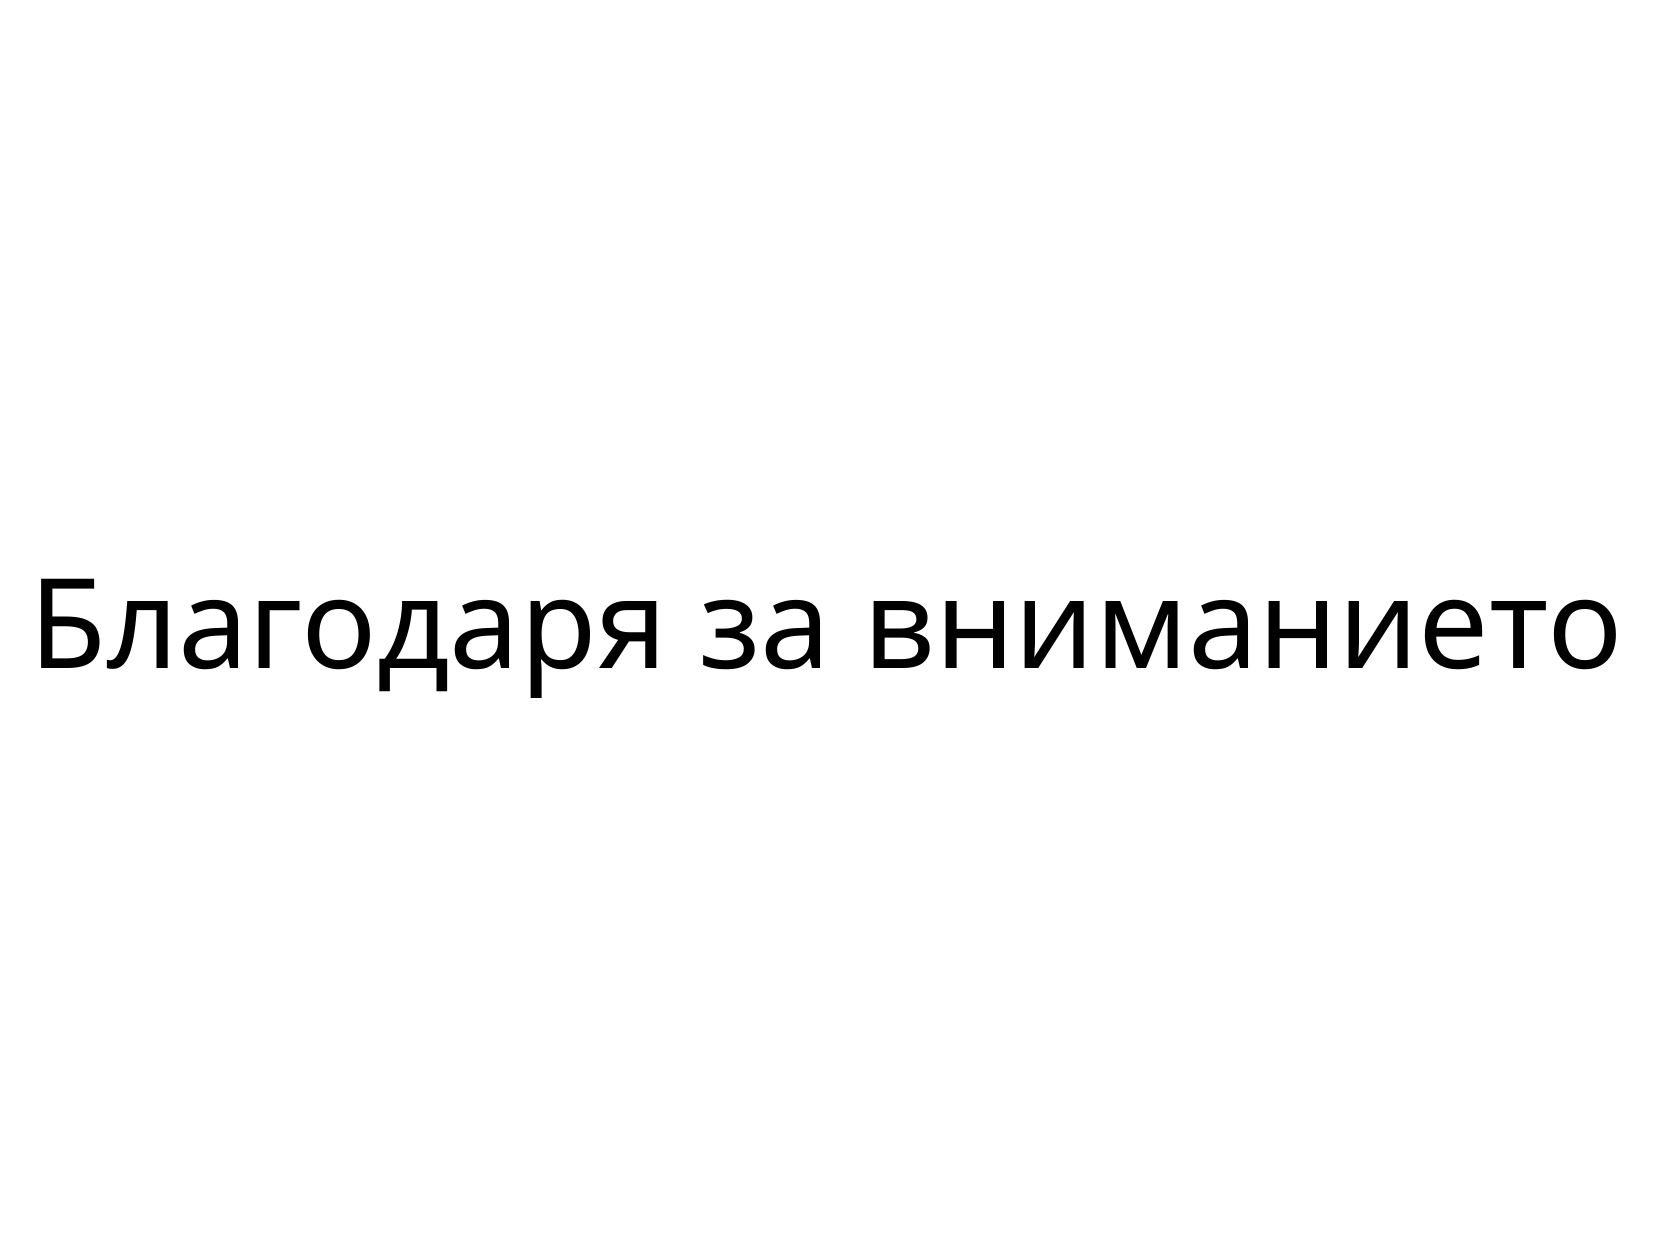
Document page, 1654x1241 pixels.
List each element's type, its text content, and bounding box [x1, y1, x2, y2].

text_box Благодаря за вниманието [0, 0, 1654, 1241]
